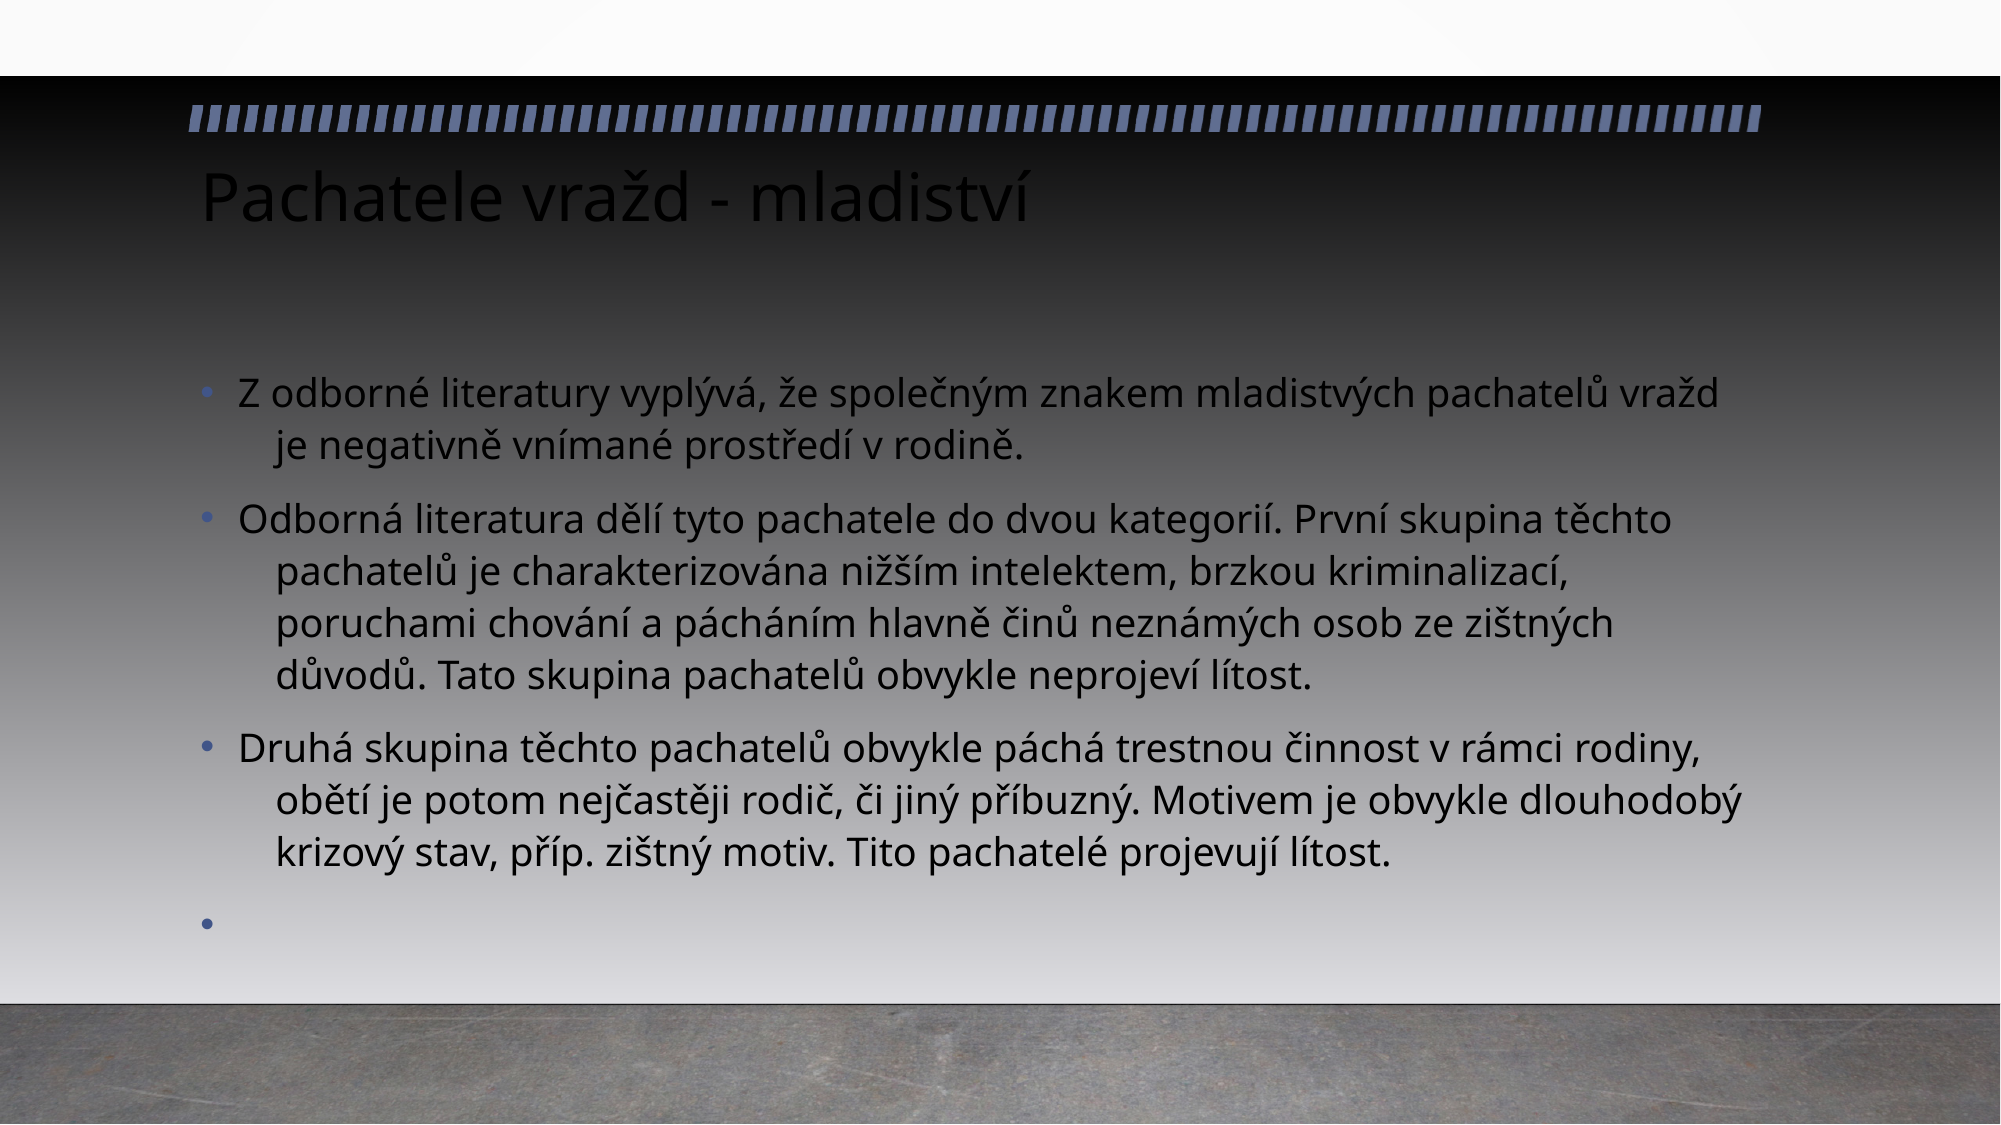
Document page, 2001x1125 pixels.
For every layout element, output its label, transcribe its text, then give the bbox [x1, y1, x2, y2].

list Z odborné literatury vyplývá, že společným znakem mladistvých pachatelů vražd je negativně vnímané prostředí v rodině. Odborná literatura dělí tyto pachatele do dvou kategorií. První skupina těchto pachatelů je charakterizována nižším intelektem, brzkou kriminalizací, poruchami chování a pácháním hlavně činů neznámých osob ze zištných důvodů. Tato skupina pachatelů obvykle neprojeví lítost. Druhá skupina těchto pachatelů obvykle páchá trestnou činnost v rámci rodiny, obětí je potom nejčastěji rodič, či jiný příbuzný. Motivem je obvykle dlouhodobý krizový stav, příp. zištný motiv. Tito pachatelé projevují lítost. [185, 356, 1761, 897]
title Pachatele vražd - mladiství [185, 156, 1761, 329]
